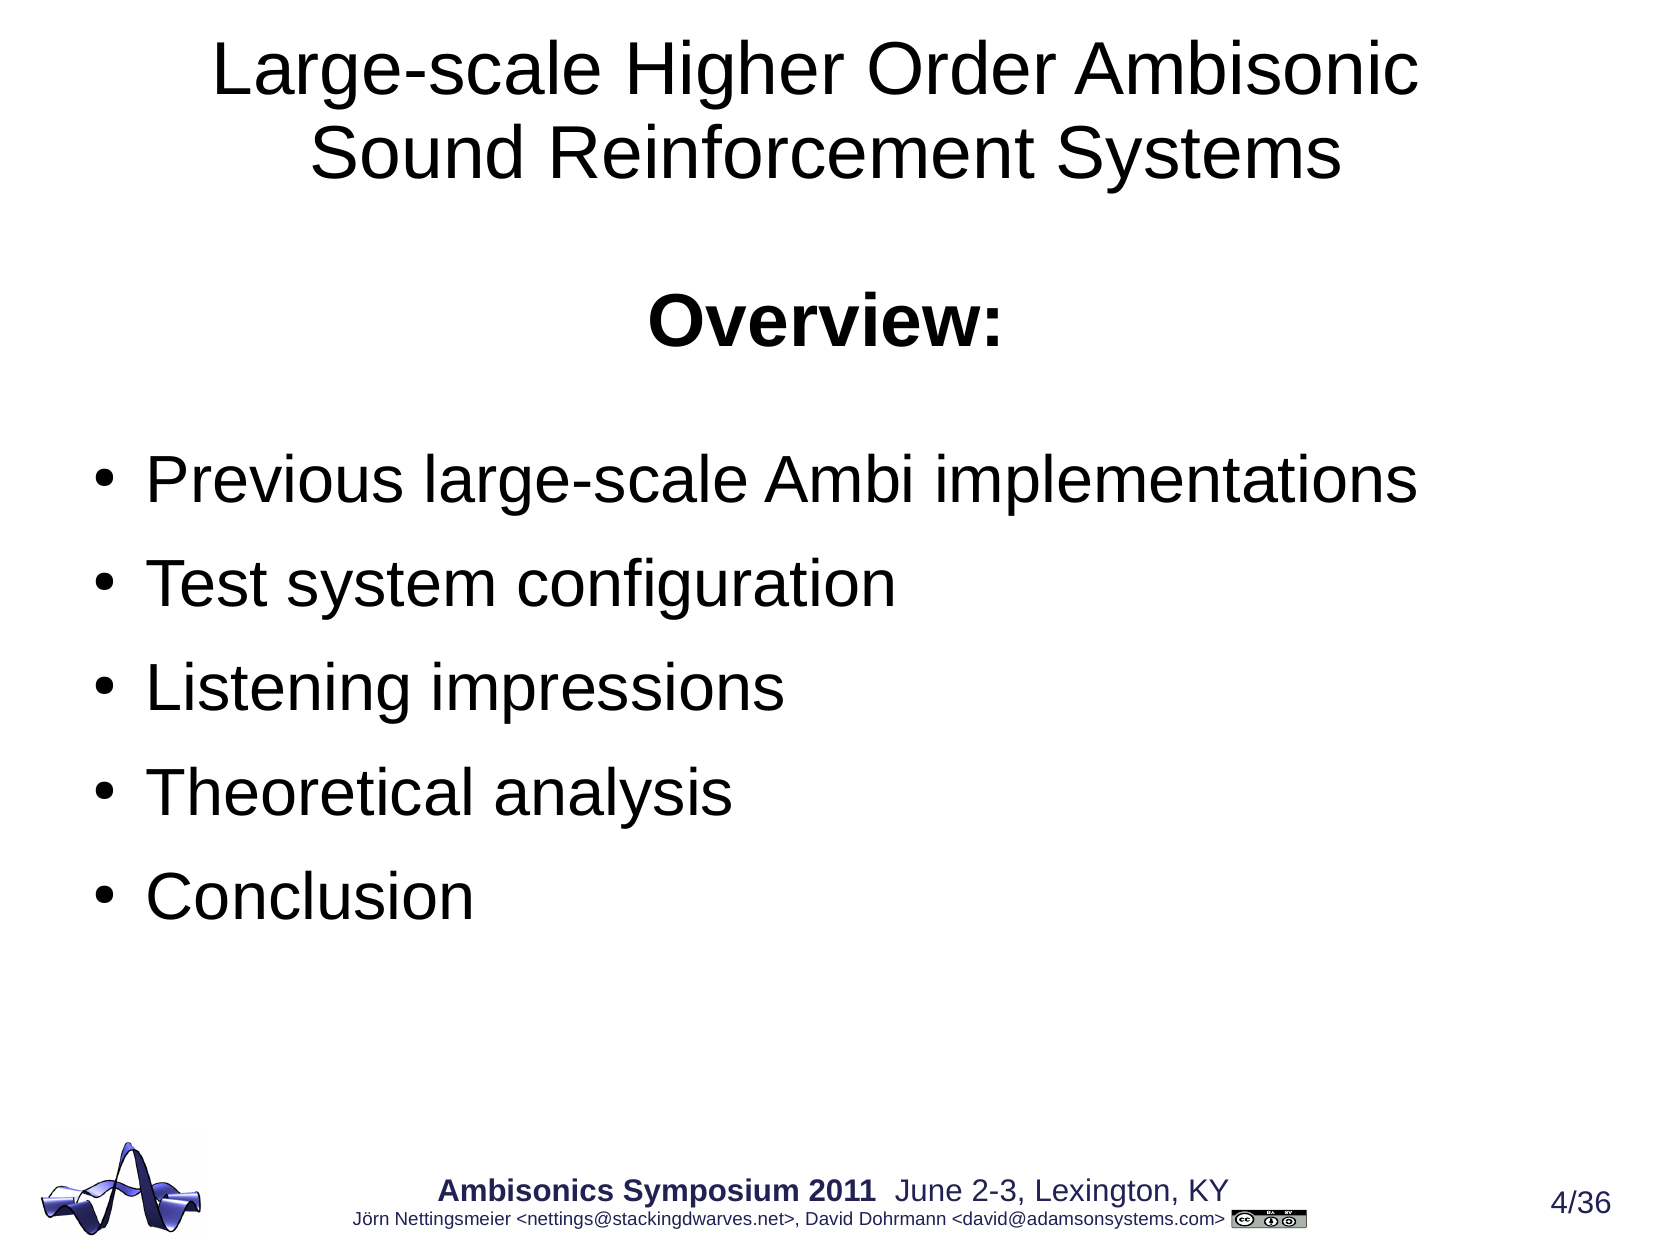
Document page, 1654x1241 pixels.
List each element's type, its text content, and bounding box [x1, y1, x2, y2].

picture [37, 1130, 208, 1241]
list Previous large-scale Ambi implementations Test system configuration Listening impressions Theoretical analysis Conclusion [75, 337, 1564, 1126]
title Large-scale Higher Order Ambisonic Sound Reinforcement Systems Overview: [82, 26, 1571, 363]
